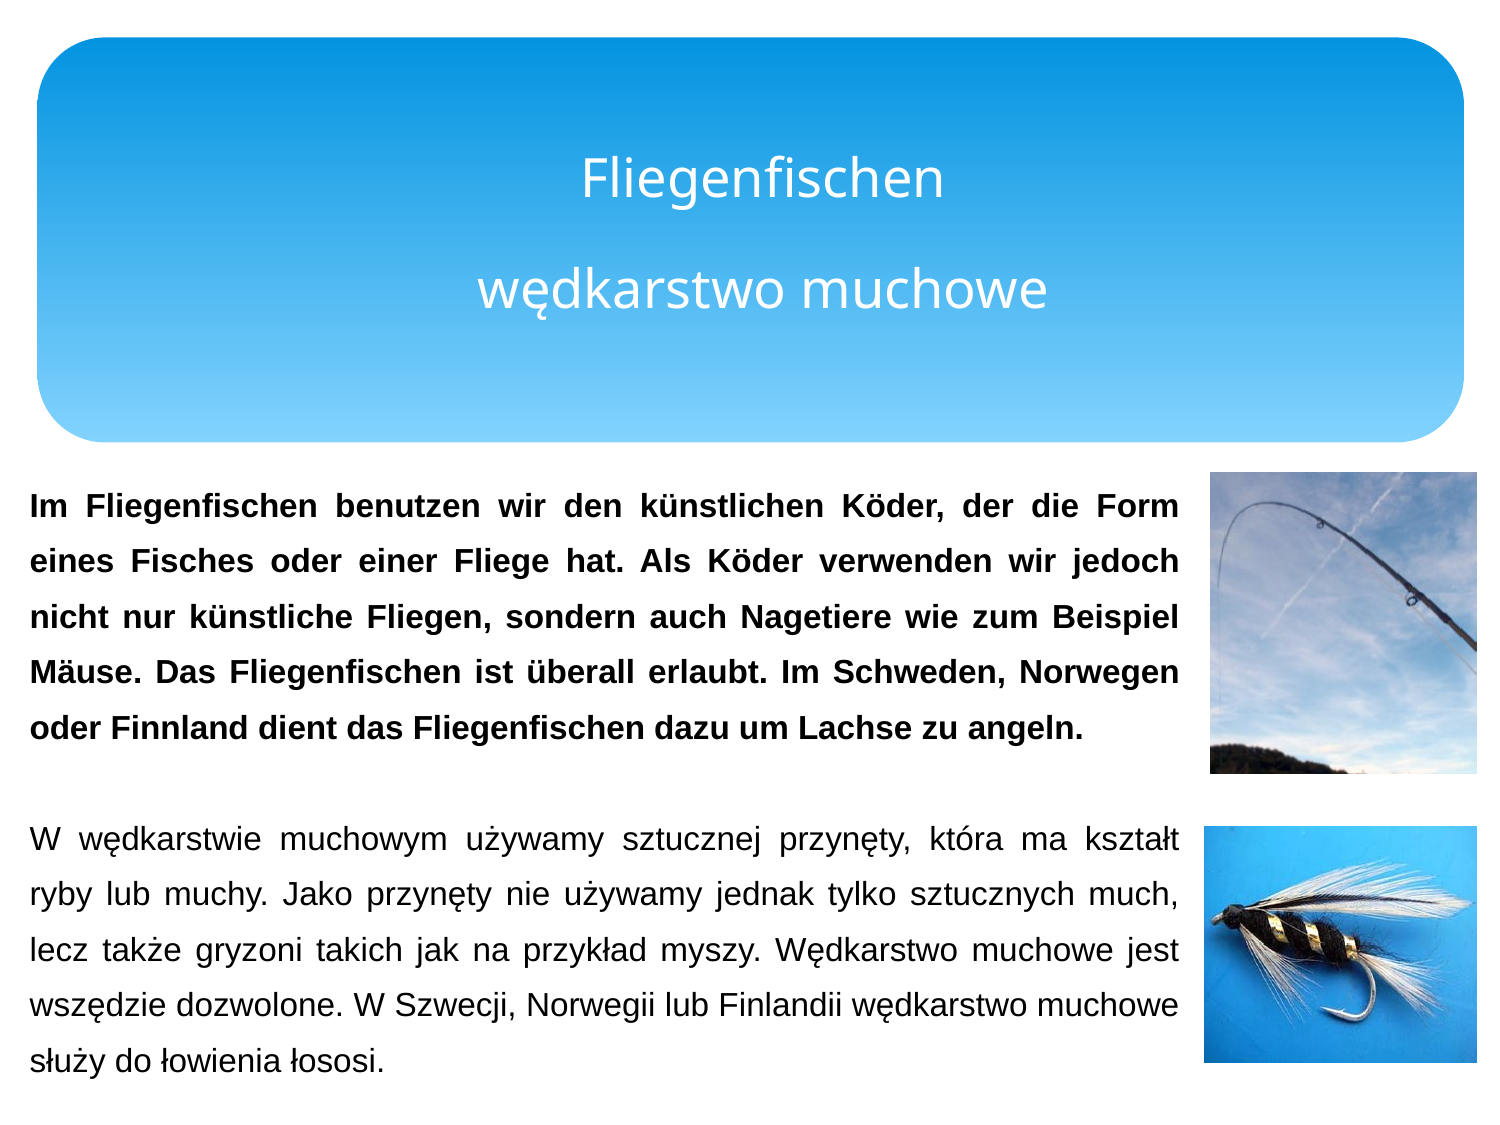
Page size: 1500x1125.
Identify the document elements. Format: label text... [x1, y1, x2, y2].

picture [1210, 472, 1477, 774]
picture [1204, 826, 1477, 1063]
title Fliegenfischen wędkarstwo muchowe [88, 118, 1439, 309]
subtitle Im Fliegenfischen benutzen wir den künstlichen Köder, der die Form eines Fisches oder einer Fliege hat. Als Köder verwenden wir jedoch nicht nur künstliche Fliegen, sondern auch Nagetiere wie zum Beispiel Mäuse. Das Fliegenfischen ist überall erlaubt. Im Schweden, Norwegen oder Finnland dient das Fliegenfischen dazu um Lachse zu angeln. W wędkarstwie muchowym używamy sztucznej przynęty, która ma kształt ryby lub muchy. Jako przynęty nie używamy jednak tylko sztucznych much, lecz także gryzoni takich jak na przykład myszy. Wędkarstwo muchowe jest wszędzie dozwolone. W Szwecji, Norwegii lub Finlandii wędkarstwo muchowe służy do łowienia łososi. [29, 472, 1182, 1076]
